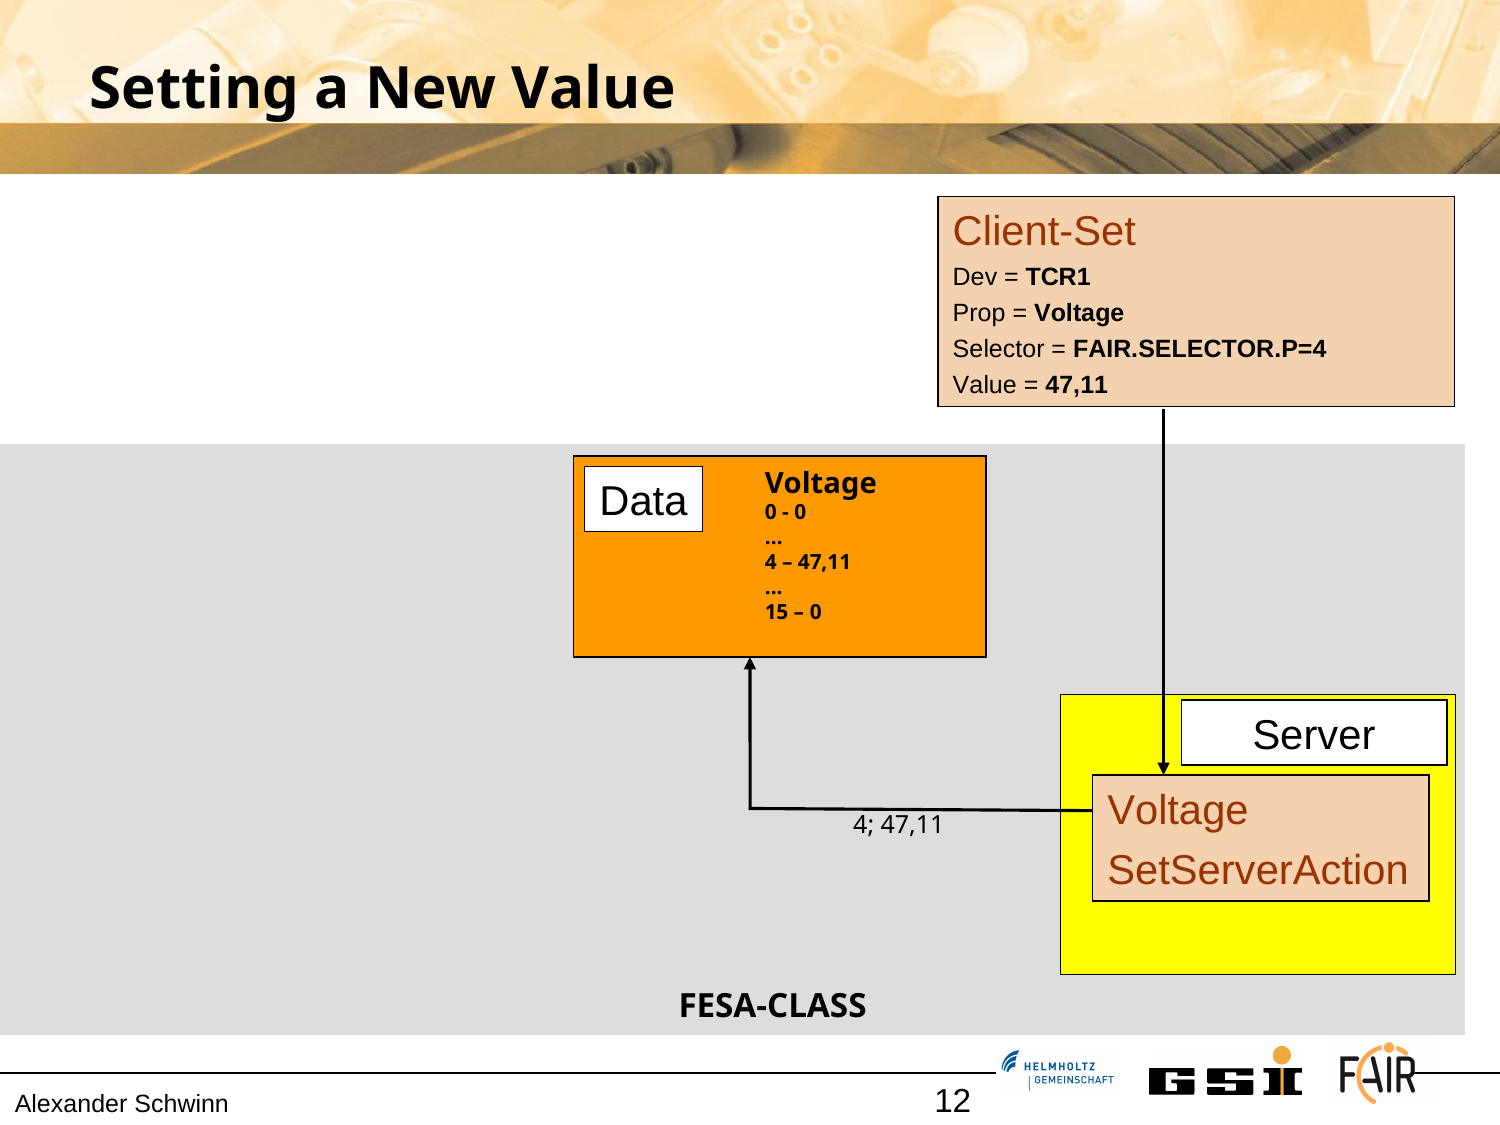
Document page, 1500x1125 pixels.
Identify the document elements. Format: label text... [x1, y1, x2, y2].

text_box 4; 47,11 [838, 801, 960, 847]
picture [996, 1046, 1121, 1095]
text_box Voltage SetServerAction [1092, 774, 1430, 901]
picture [1149, 1046, 1302, 1095]
title Setting a New Value [75, 42, 1426, 231]
text_box [0, 444, 1465, 1035]
text_box Data [584, 466, 703, 532]
picture [0, 0, 1500, 175]
picture [1328, 1035, 1439, 1106]
text_box Server [1181, 699, 1447, 766]
text_box Voltage 0 - 0 … 4 – 47,11 ... 15 – 0 [749, 456, 1022, 632]
text_box FESA-CLASS [663, 976, 882, 1032]
text_box Client-Set Dev = TCR1 Prop = Voltage Selector = FAIR.SELECTOR.P=4 Value = 47,11 [937, 196, 1455, 407]
